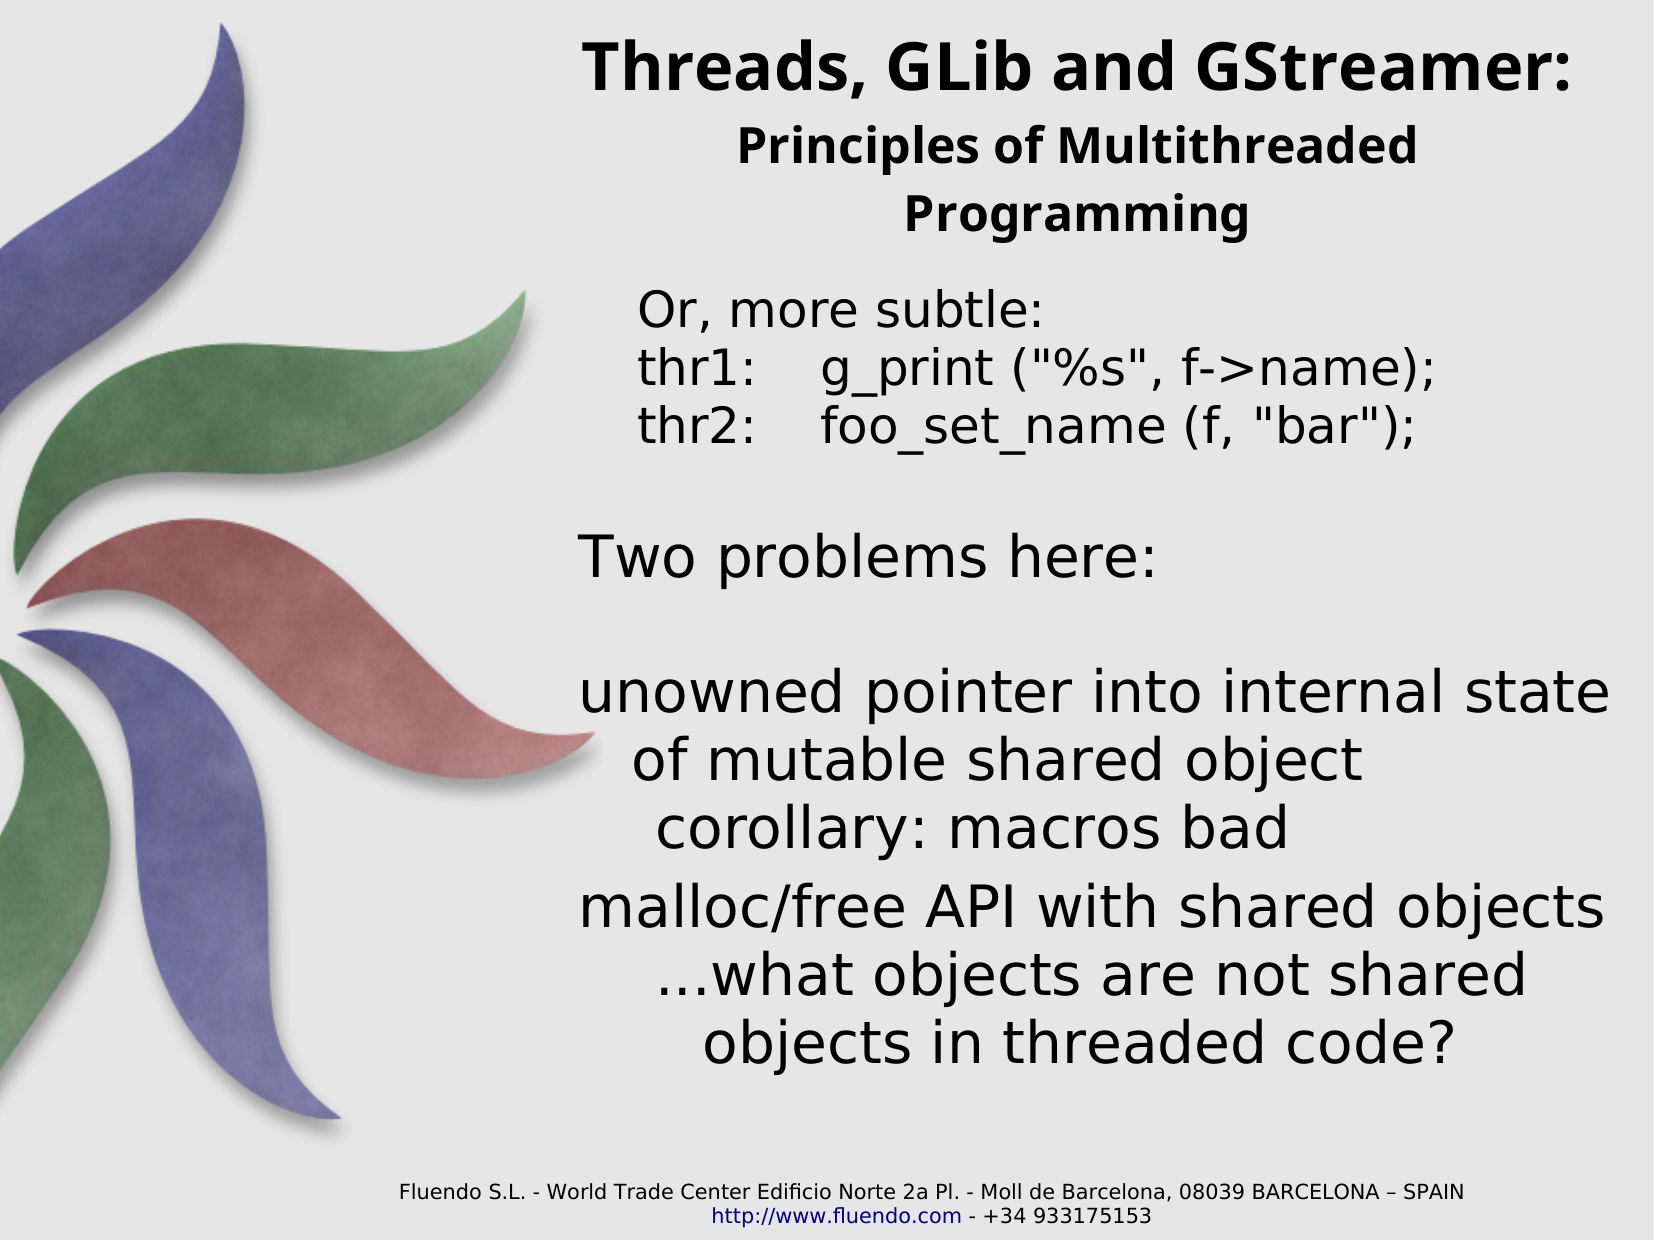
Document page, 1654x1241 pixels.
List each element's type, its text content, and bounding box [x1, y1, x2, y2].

picture [0, 1, 602, 1241]
title Threads, GLib and GStreamer: Principles of Multithreaded Programming [561, 59, 1595, 207]
picture [597, 1189, 602, 1198]
list Or, more subtle: thr1: g_print ("%s", f->name); thr2: foo_set_name (f, "bar"); Two problems here: unowned pointer into internal state of mutable shared object corollary: macros bad malloc/free API with shared objects ...what objects are not shared objects in threaded code? [561, 236, 1654, 1123]
